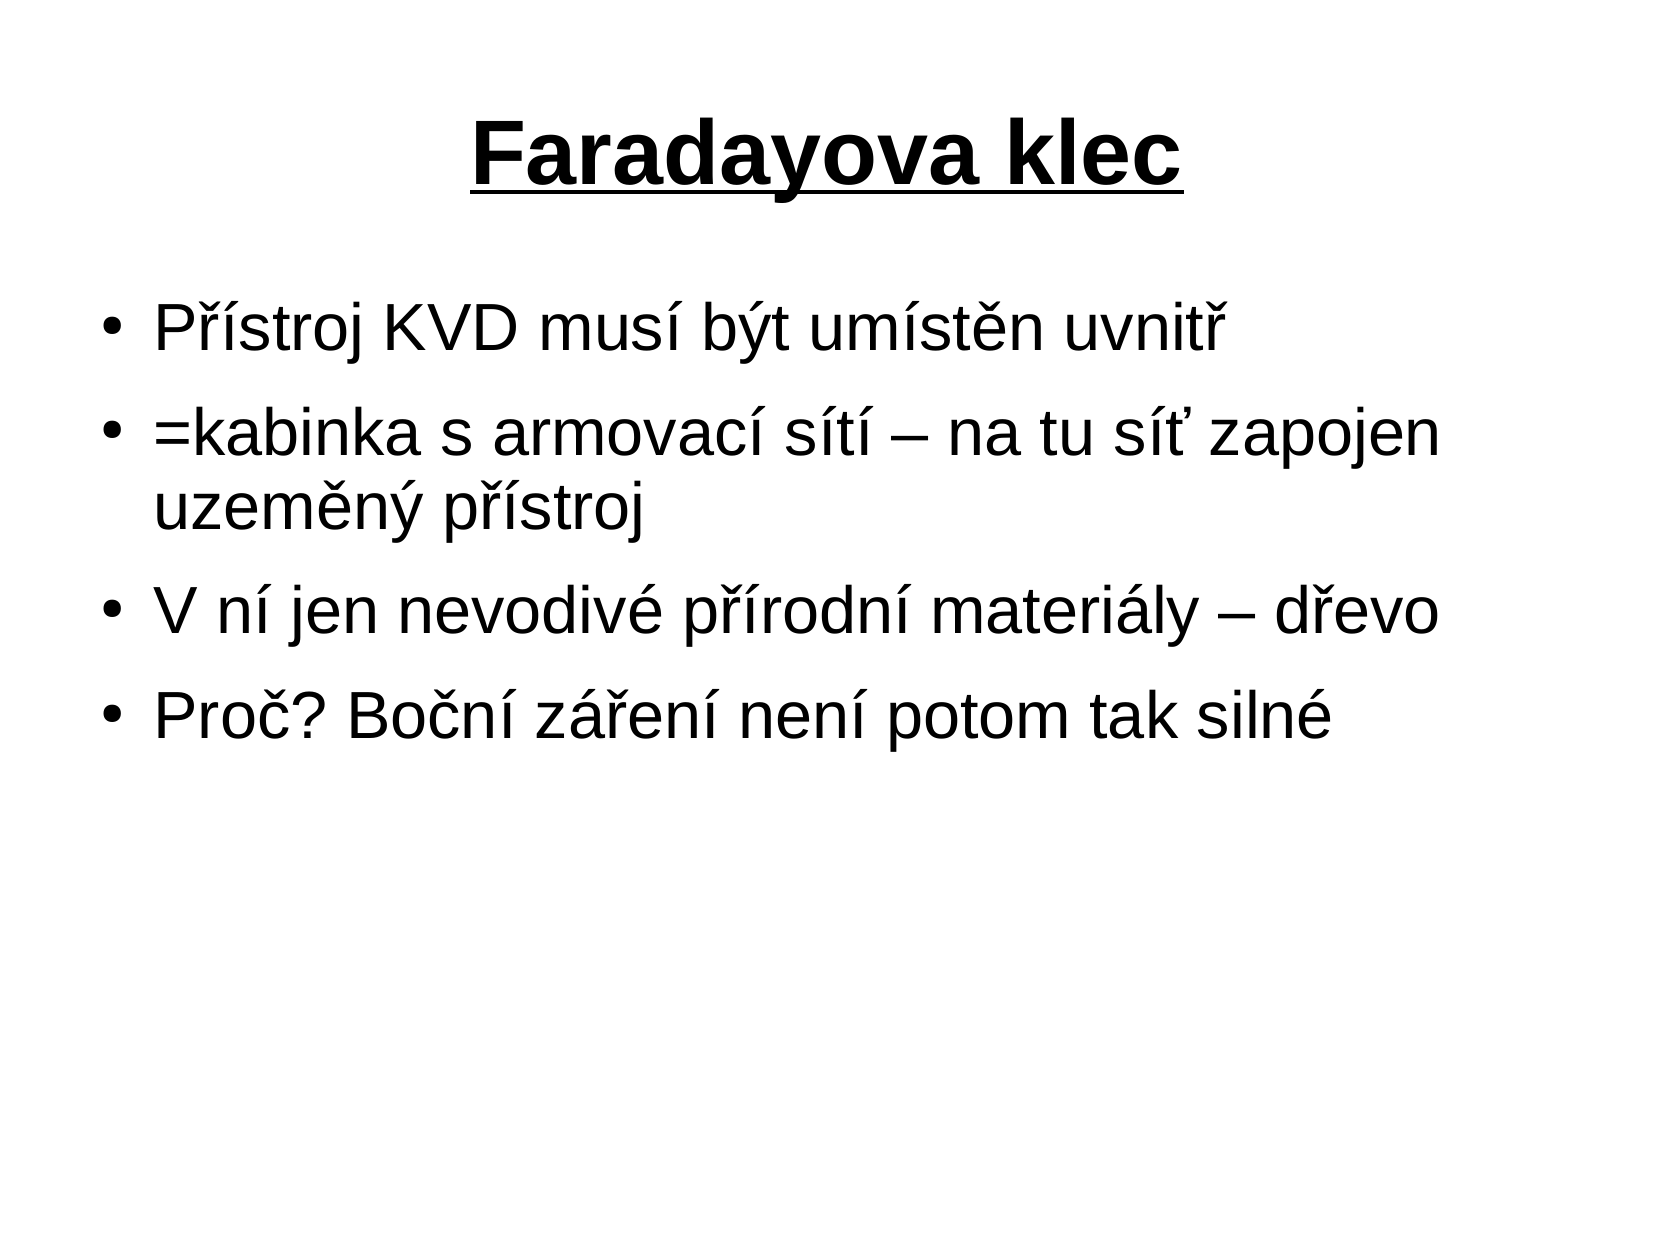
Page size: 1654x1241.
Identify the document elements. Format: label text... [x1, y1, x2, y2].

title Faradayova klec [82, 49, 1571, 257]
list Přístroj KVD musí být umístěn uvnitř =kabinka s armovací sítí – na tu síť zapojen uzeměný přístroj V ní jen nevodivé přírodní materiály – dřevo Proč? Boční záření není potom tak silné [82, 290, 1571, 1109]
